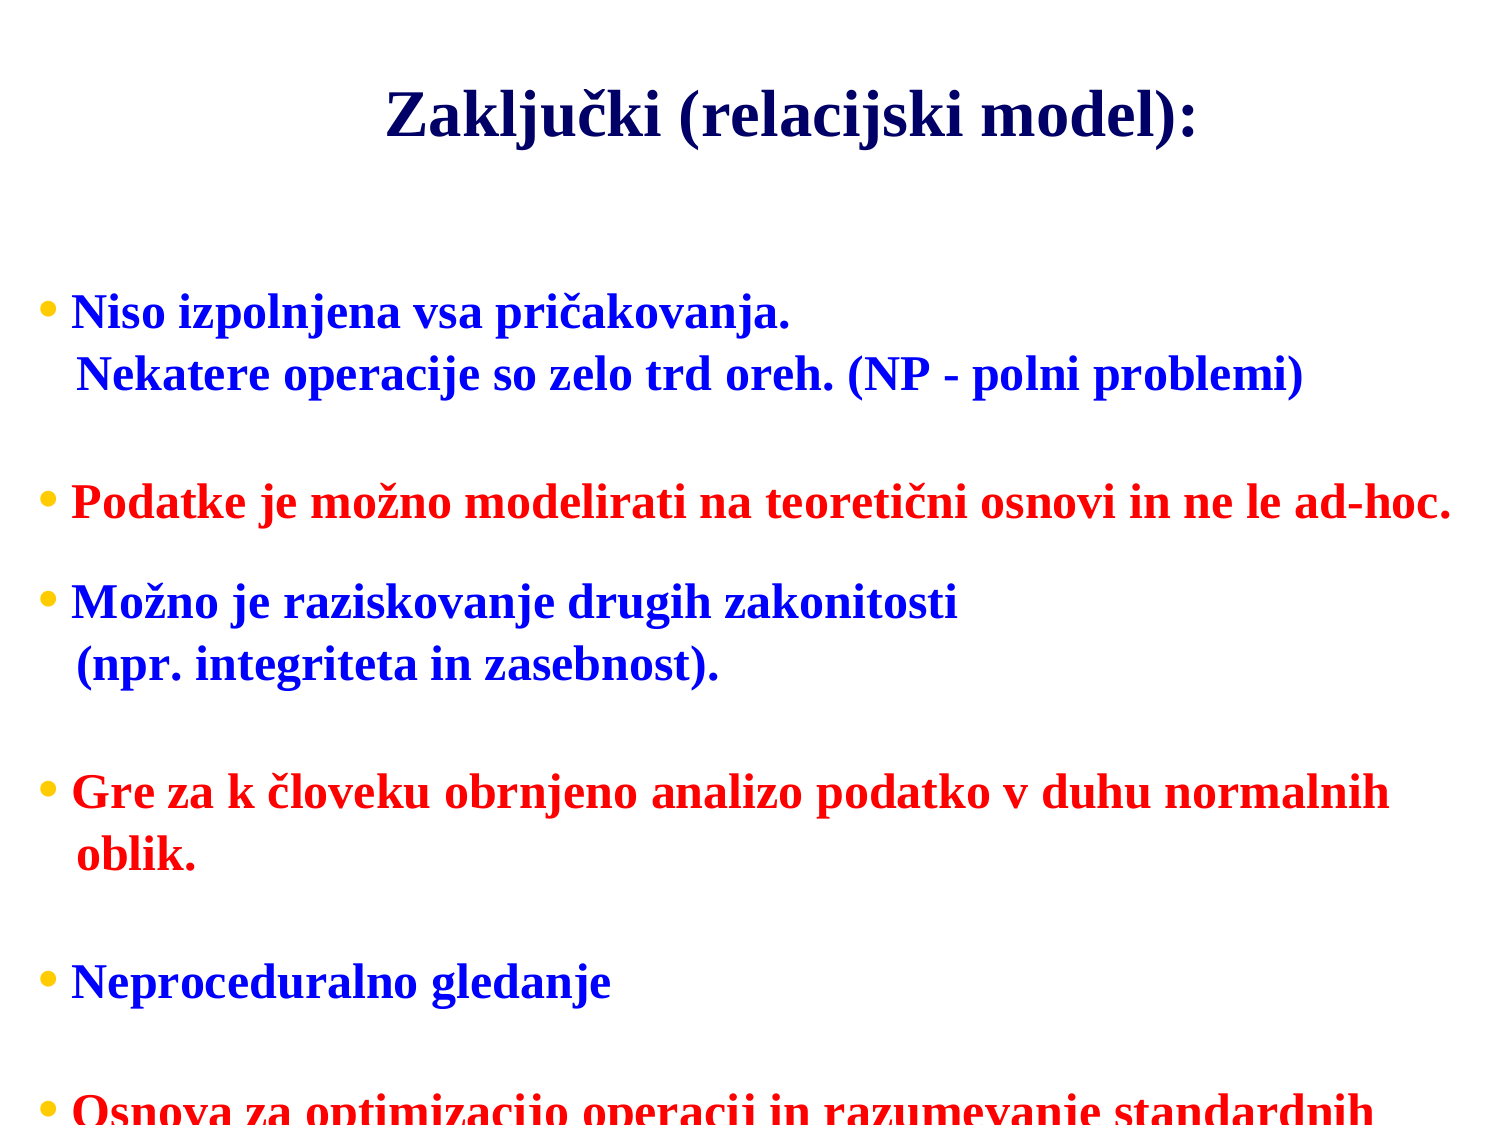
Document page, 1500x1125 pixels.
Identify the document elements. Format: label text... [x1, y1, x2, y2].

text_box Zaključki (relacijski model): [369, 62, 1216, 158]
text_box • Niso izpolnjena vsa pričakovanja. Nekatere operacije so zelo trd oreh. (NP - polni problemi) • Podatke je možno modelirati na teoretični osnovi in ne le ad-hoc. • Možno je raziskovanje drugih zakonitosti (npr. integriteta in zasebnost). • Gre za k človeku obrnjeno analizo podatko v duhu normalnih oblik. • Neproceduralno gledanje • Osnova za optimizacijo operacij in razumevanje standardnih podatkovnih pristopov v luči sodobnih arhitektur. [24, 262, 1468, 1125]
